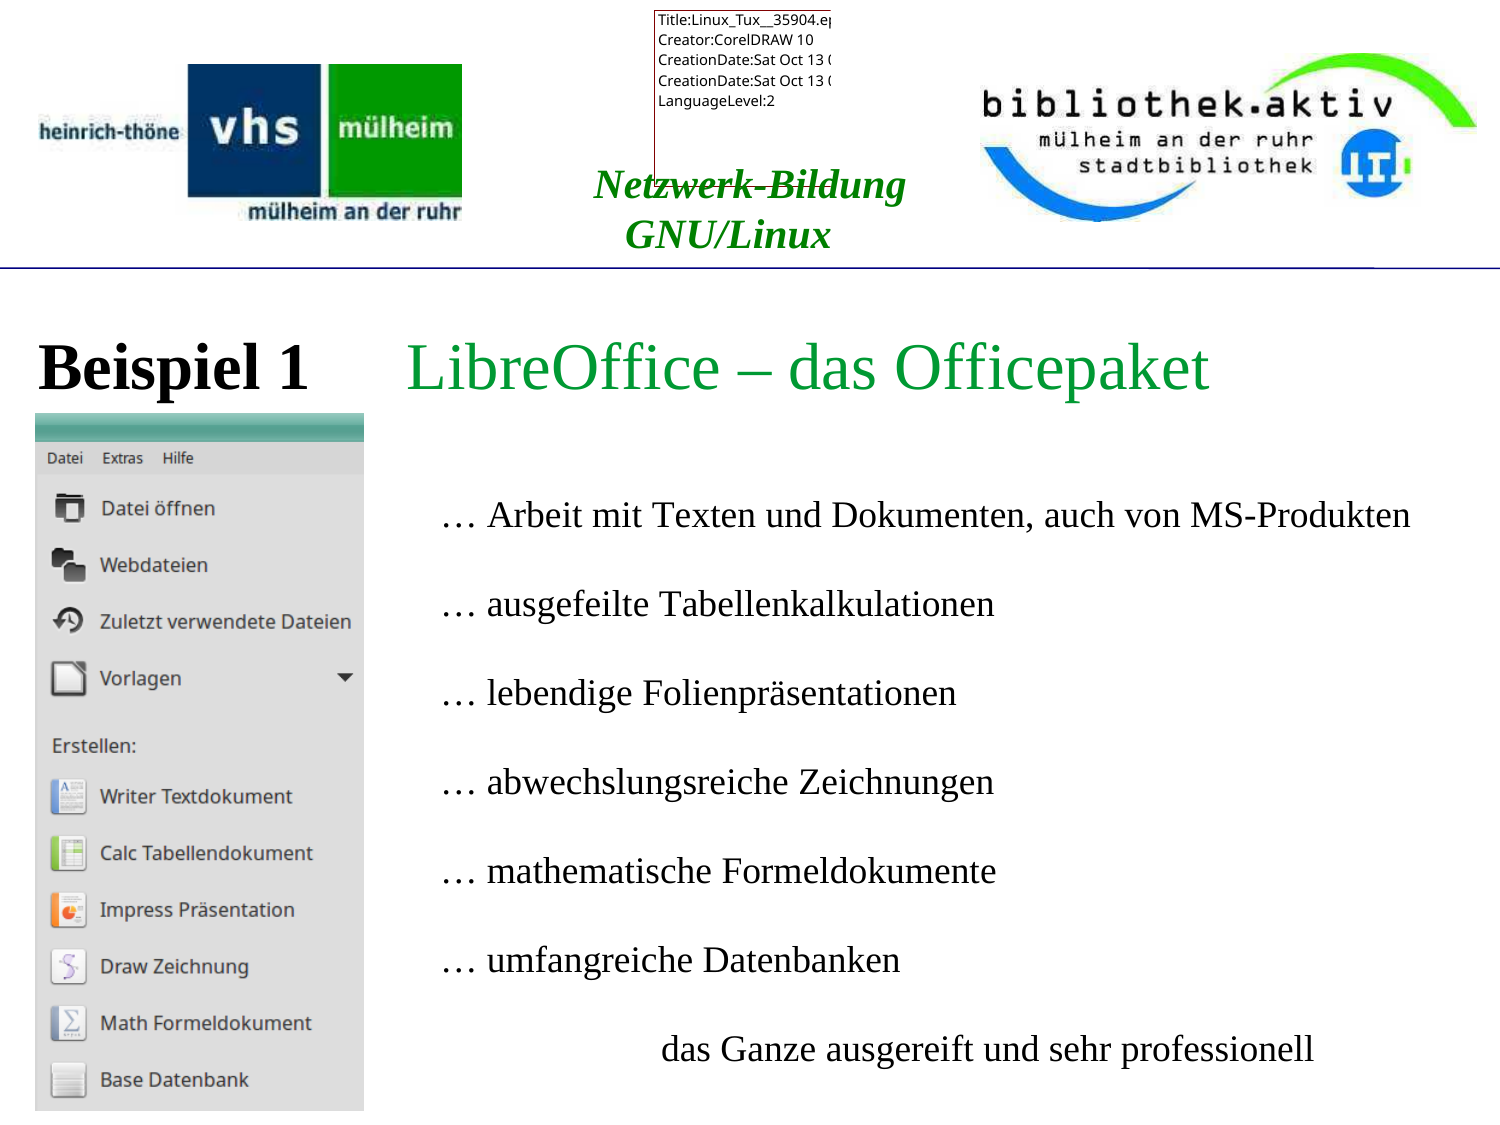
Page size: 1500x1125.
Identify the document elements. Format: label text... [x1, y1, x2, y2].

text_box Netzwerk-Bildung GNU/Linux [578, 151, 934, 267]
picture [38, 64, 462, 221]
text_box … Arbeit mit Texten und Dokumenten, auch von MS-Produkten … ausgefeilte Tabellenkalkulationen … lebendige Folienpräsentationen … abwechslungsreiche Zeichnungen … mathematische Formeldokumente … umfangreiche Datenbanken das Ganze ausgereift und sehr professionell [425, 484, 1430, 1079]
picture [653, 8, 831, 151]
picture [35, 413, 364, 1111]
text_box Beispiel 1 LibreOffice – das Officepaket [23, 318, 1394, 426]
picture [980, 53, 1477, 222]
